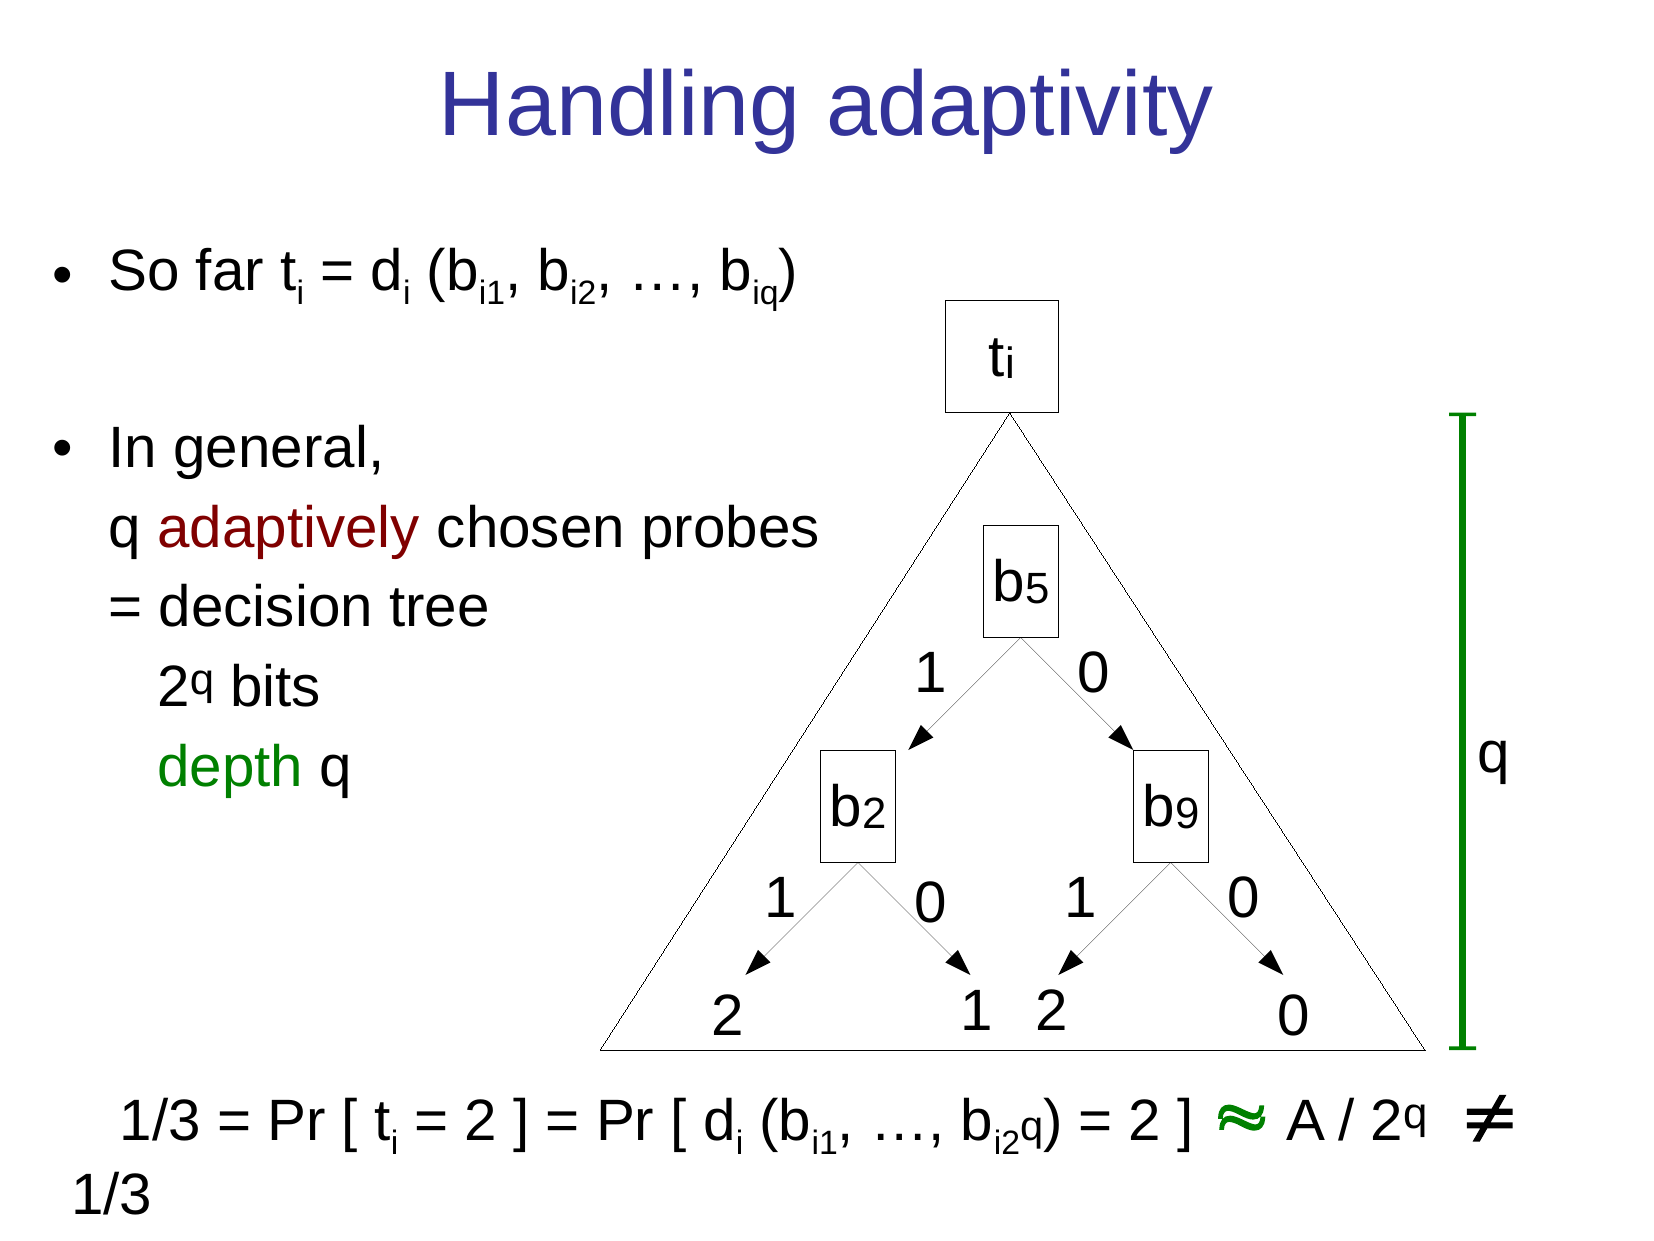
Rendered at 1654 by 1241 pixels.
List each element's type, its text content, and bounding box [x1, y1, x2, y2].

text_box b9 [1133, 750, 1209, 863]
text_box b2 [820, 750, 896, 863]
list So far ti = di (bi1, bi2, …, biq) In general, q adaptively chosen probes = decision tree 2q bits depth q [37, 150, 1654, 1225]
text_box 2 [1020, 970, 1083, 1051]
text_box q [1462, 712, 1539, 793]
text_box 1 [900, 632, 963, 713]
text_box b5 [983, 525, 1059, 638]
text_box 0 [1262, 975, 1325, 1055]
text_box 1/3 = Pr [ ti = 2 ] = Pr [ di (bi1, …, bi2q) = 2 ]  A / 2q  1/3 [71, 1087, 1613, 1185]
text_box 0 [1062, 632, 1126, 713]
text_box 0 [900, 862, 963, 943]
title Handling adaptivity [124, 0, 1530, 208]
text_box 0 [1212, 857, 1276, 938]
text_box 1 [945, 970, 1008, 1051]
text_box 1 [750, 857, 813, 938]
text_box ti [945, 300, 1059, 413]
text_box 2 [696, 975, 759, 1055]
text_box 1 [1050, 857, 1113, 938]
